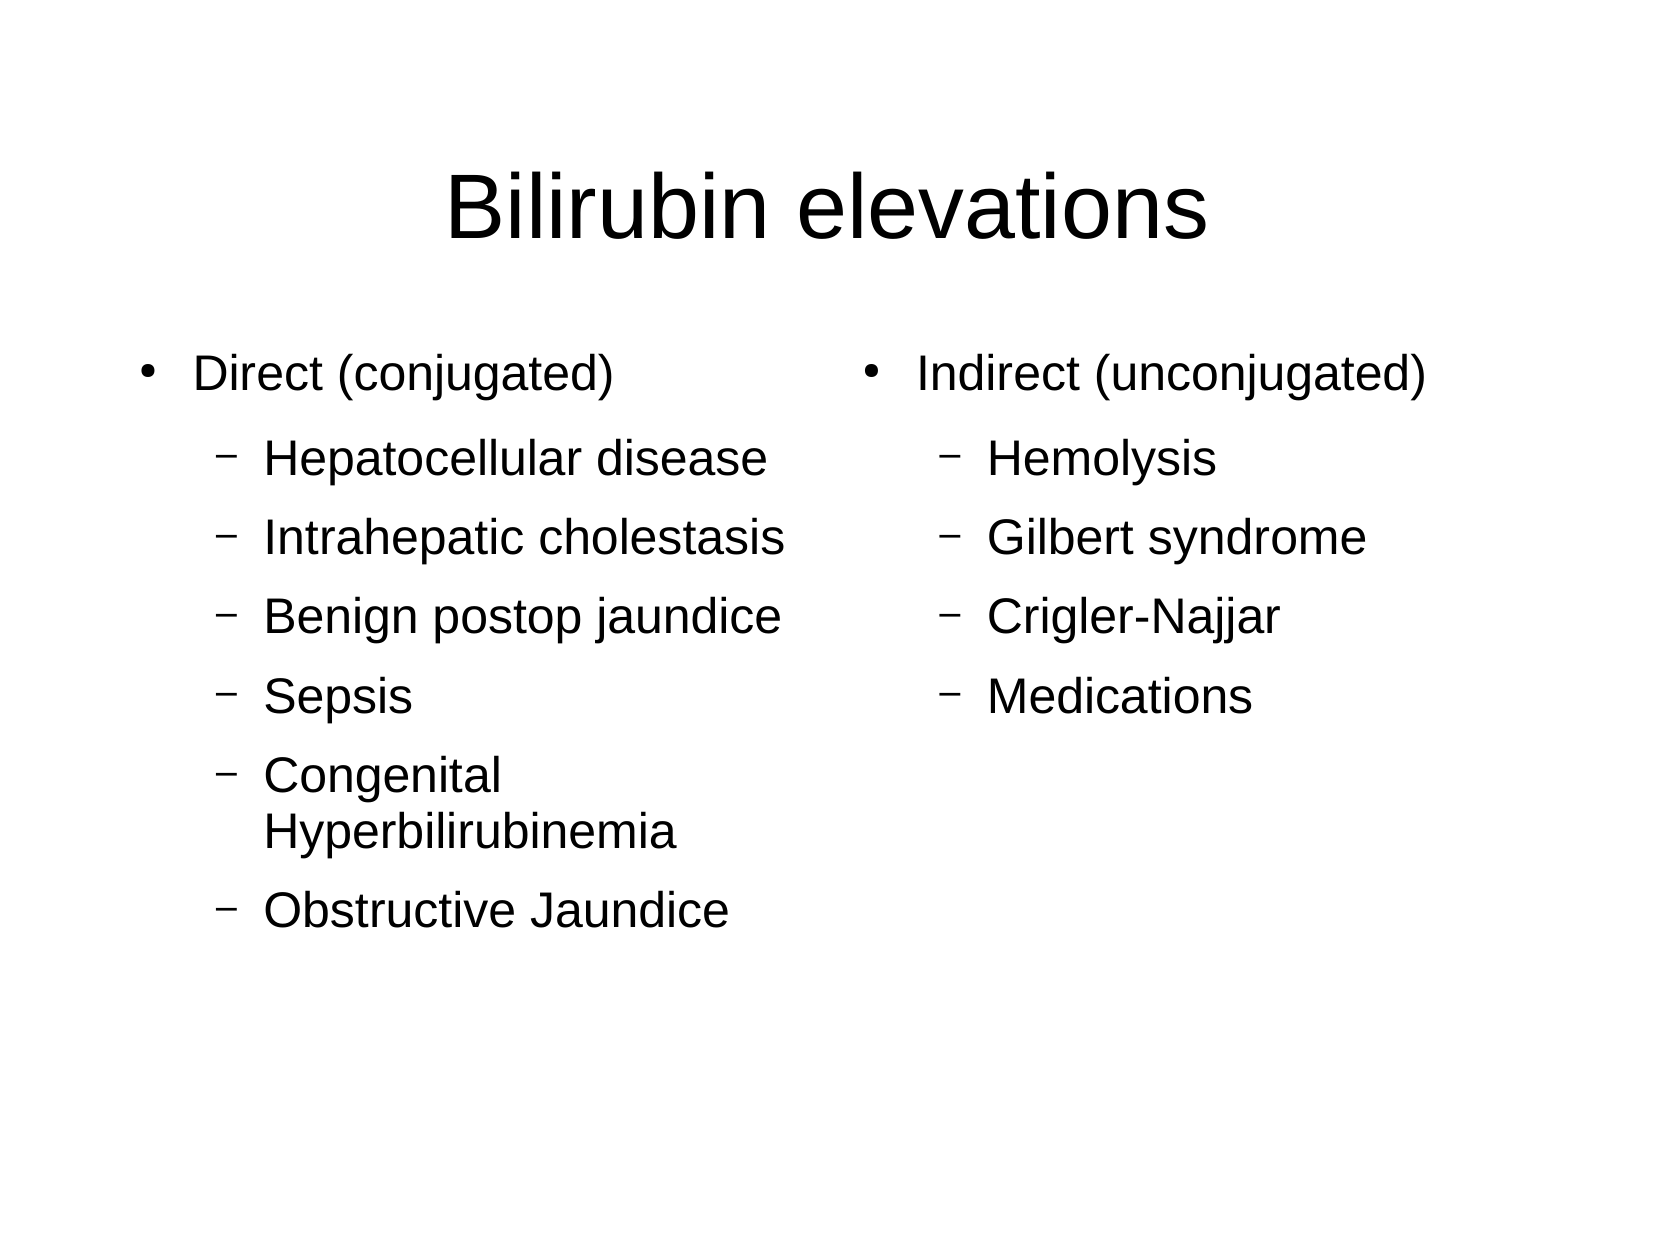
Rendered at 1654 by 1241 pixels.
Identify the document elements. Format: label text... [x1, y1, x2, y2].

list Indirect (unconjugated) Hemolysis Gilbert syndrome Crigler-Najjar Medications [845, 344, 1535, 1127]
list Direct (conjugated) Hepatocellular disease Intrahepatic cholestasis Benign postop jaundice Sepsis Congenital Hyperbilirubinemia Obstructive Jaundice [121, 344, 811, 1127]
title Bilirubin elevations [121, 102, 1534, 311]
